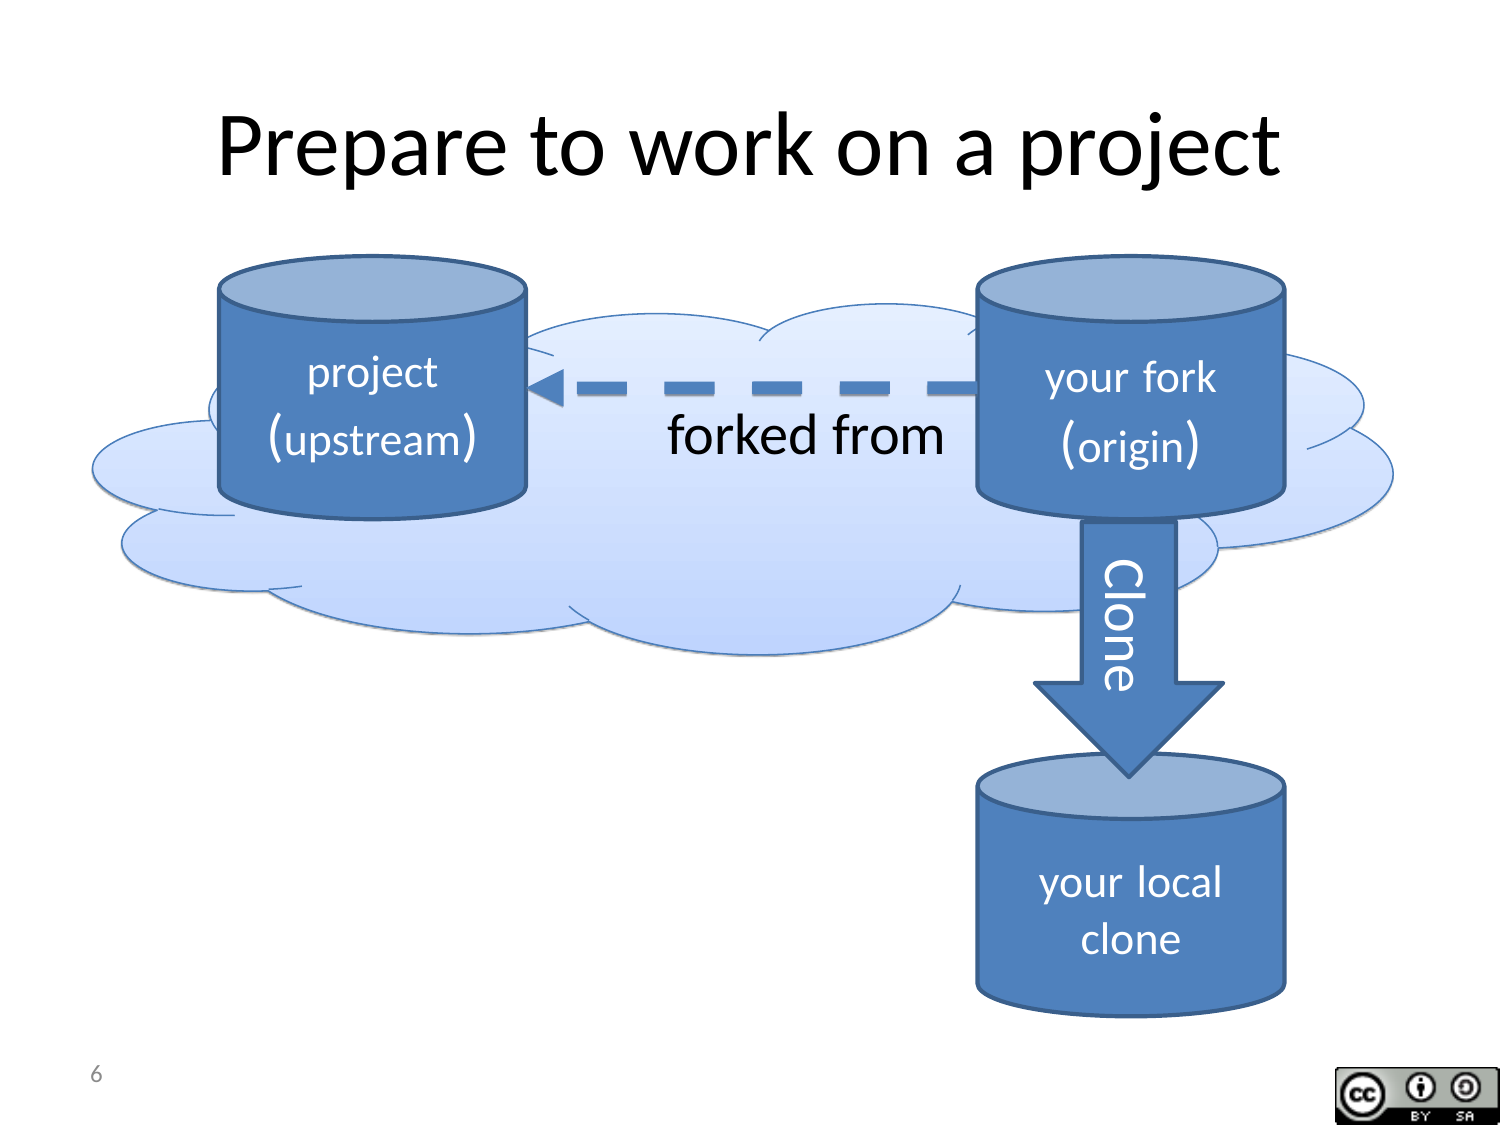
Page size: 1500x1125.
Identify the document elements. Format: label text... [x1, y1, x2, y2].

text_box [92, 303, 1394, 655]
text_box Clone [1034, 521, 1224, 778]
text_box your local clone [977, 788, 1285, 1017]
text_box forked from [604, 388, 1010, 474]
title Prepare to work on a project [75, 45, 1425, 233]
picture [1335, 1067, 1500, 1125]
text_box project (upstream) [218, 290, 526, 520]
slide_number <number> [75, 1042, 425, 1103]
text_box your fork (origin) [977, 291, 1285, 520]
